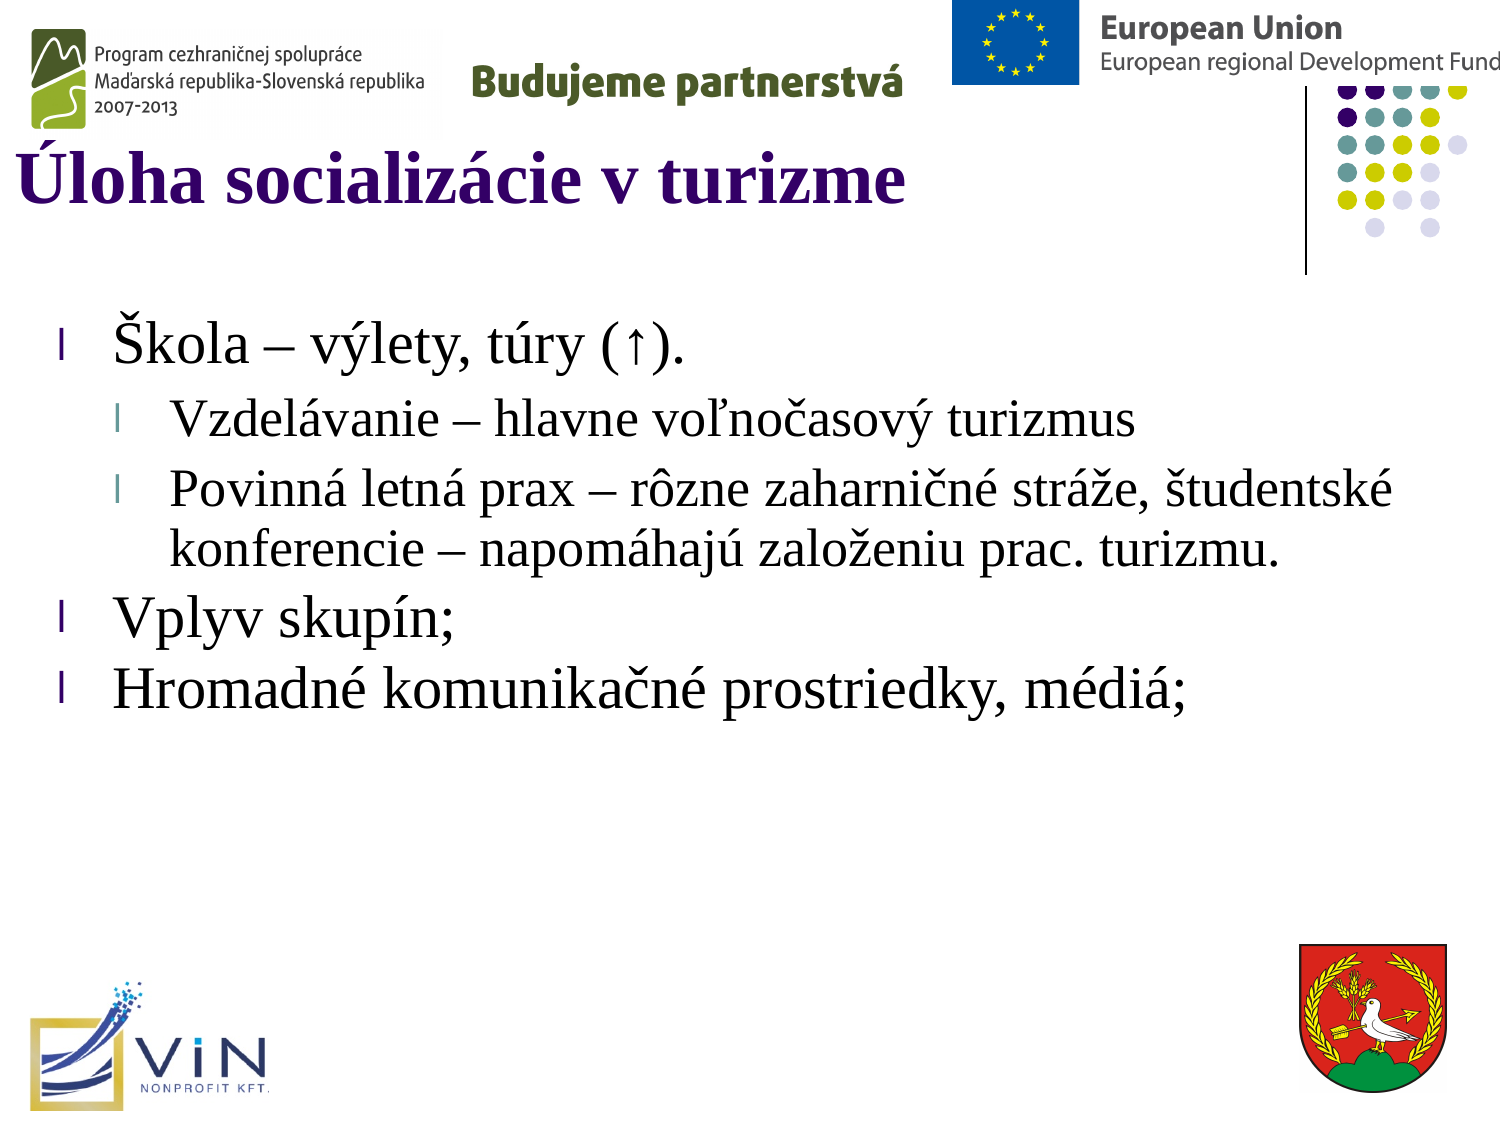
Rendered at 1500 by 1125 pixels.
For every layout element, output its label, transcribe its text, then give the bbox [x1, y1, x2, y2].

picture [29, 29, 944, 140]
picture [952, 0, 1500, 87]
picture [7, 980, 269, 1111]
list Škola – výlety, túry (↑). Vzdelávanie – hlavne voľnočasový turizmus Povinná letná prax – rôzne zaharničné stráže, študentské konferencie – napomáhajú založeniu prac. turizmu. Vplyv skupín; Hromadné komunikačné prostriedky, médiá; [41, 302, 1447, 1090]
title Úloha socializácie v turizme [0, 113, 1303, 244]
picture [1299, 944, 1447, 1093]
